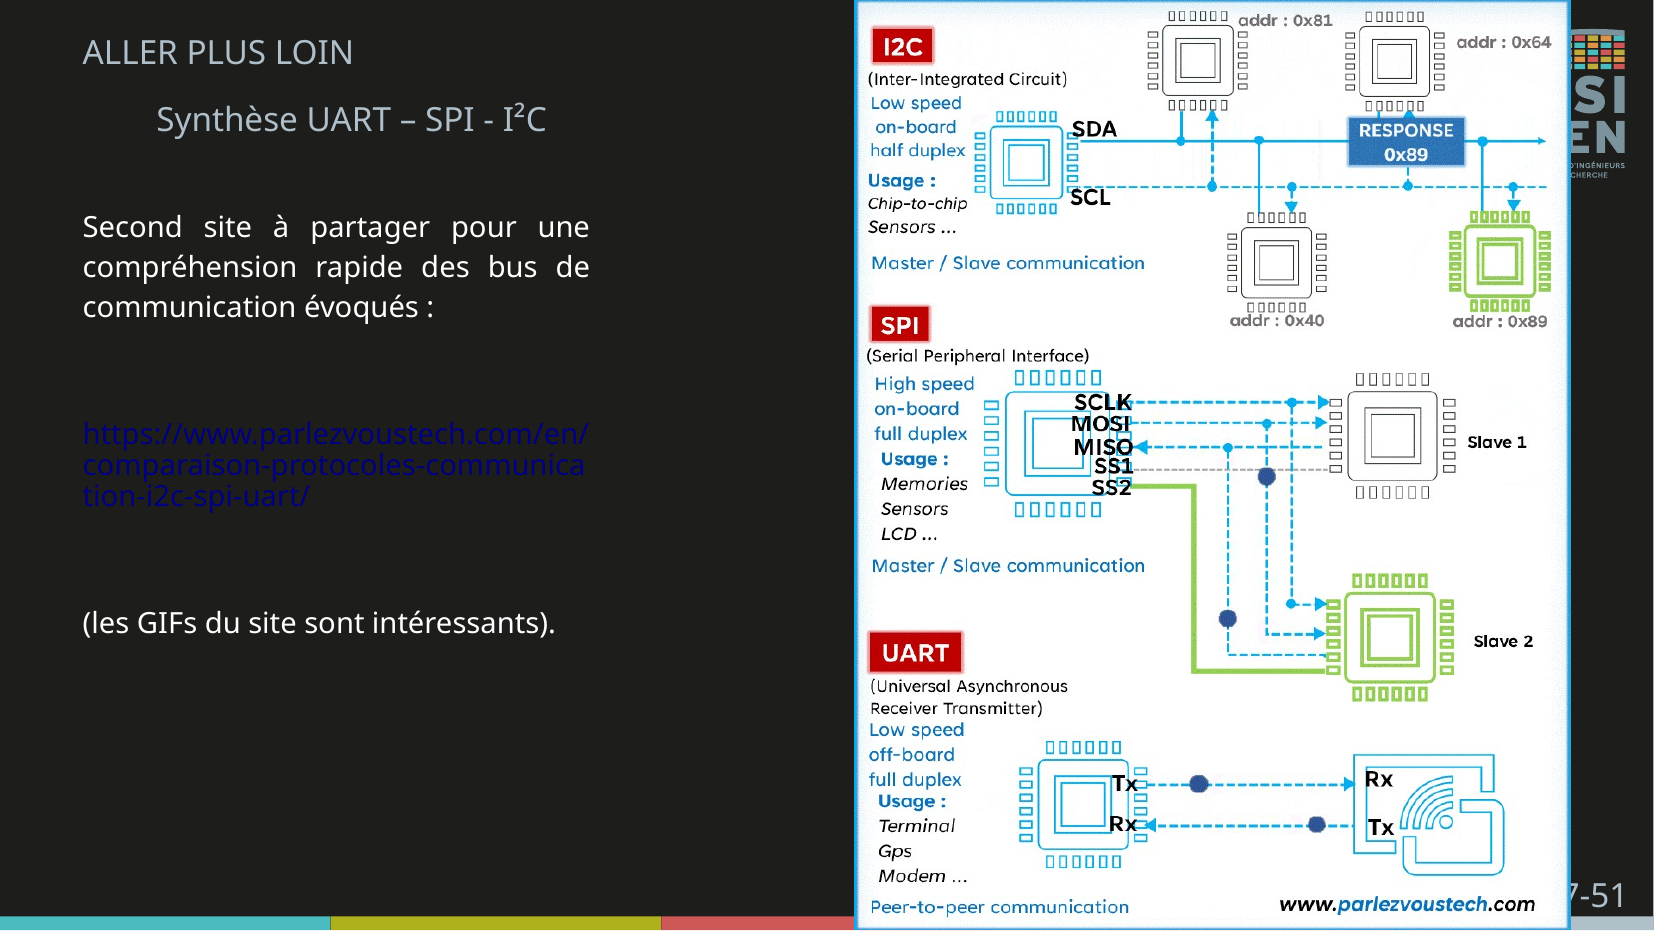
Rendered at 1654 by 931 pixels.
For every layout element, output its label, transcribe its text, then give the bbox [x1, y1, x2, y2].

list Second site à partager pour une compréhension rapide des bus de communication évoqués : https://www.parlezvoustech.com/en/comparaison-protocoles-communication-i2c-spi-uart/ (les GIFs du site sont intéressants). [82, 206, 591, 916]
picture [856, 0, 1571, 930]
title ALLER PLUS LOIN Synthèse UART – SPI - I²C [82, 0, 854, 148]
